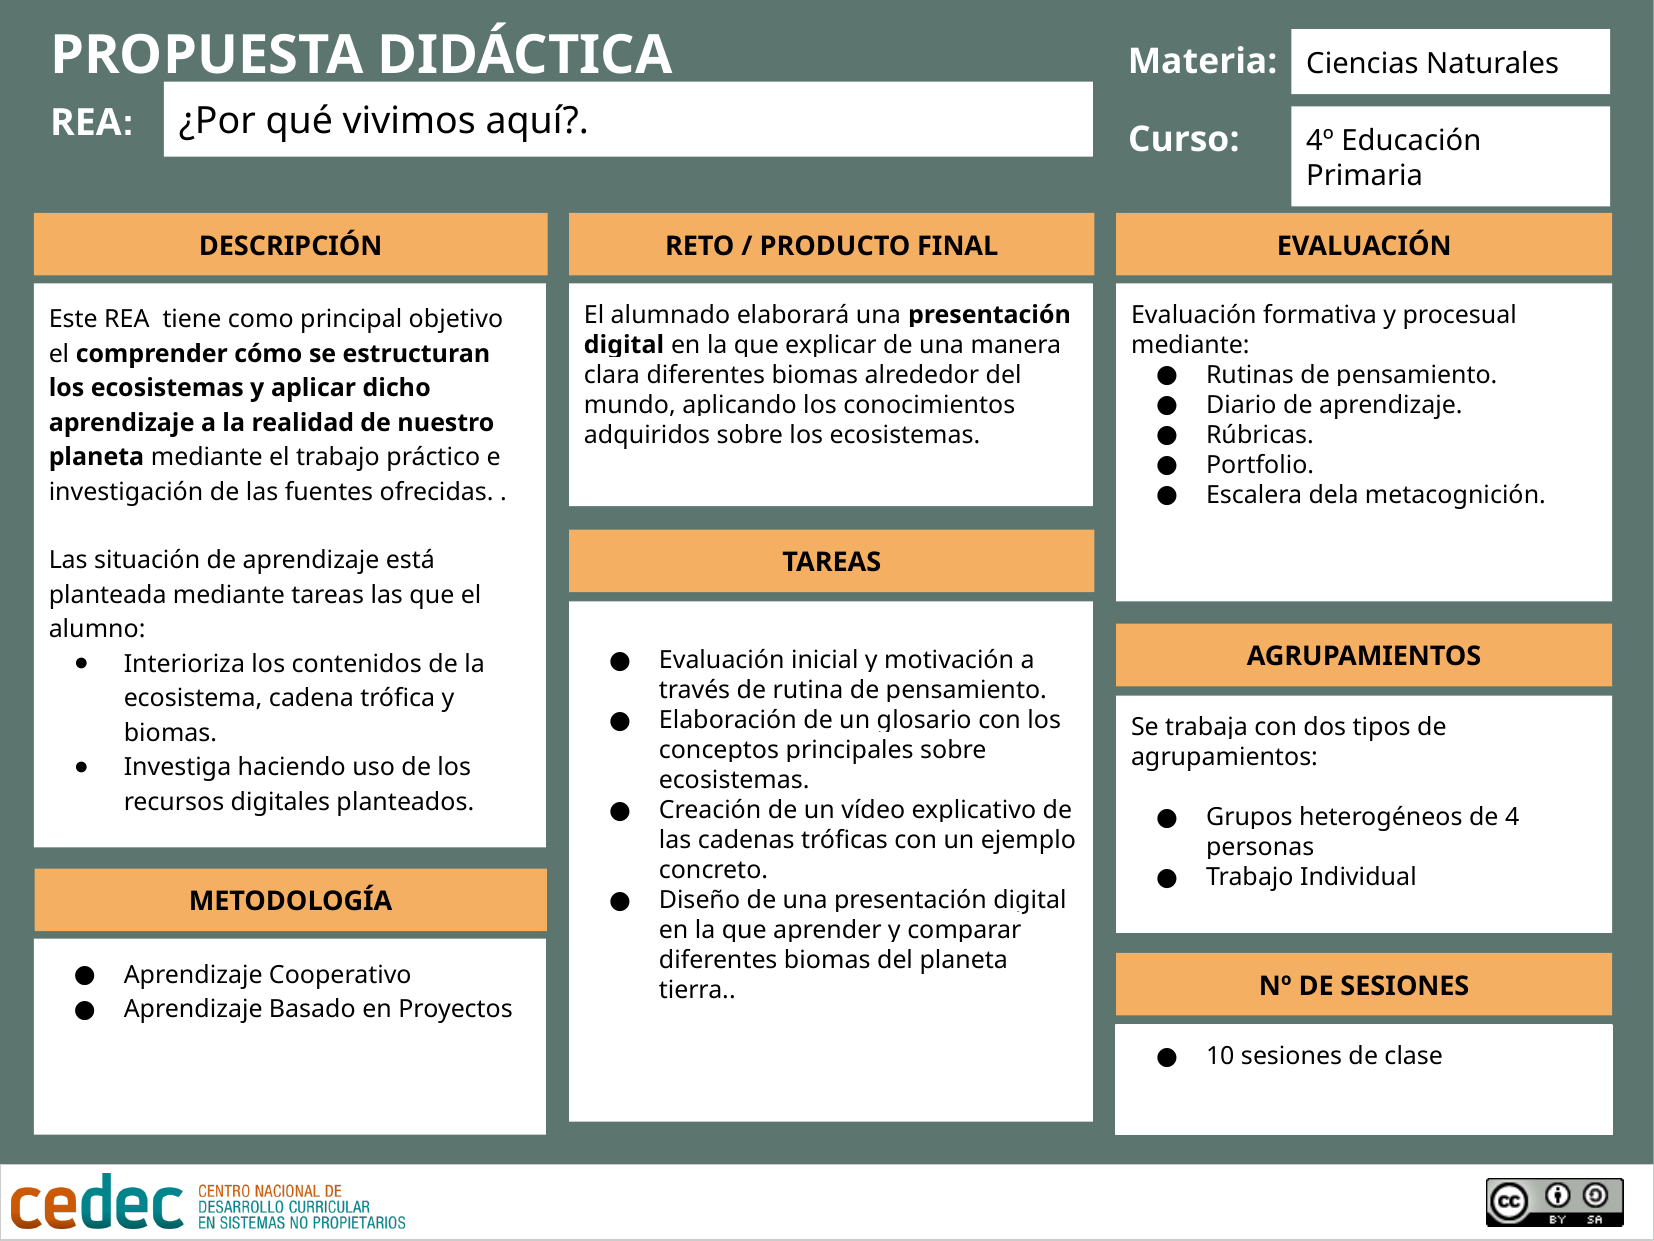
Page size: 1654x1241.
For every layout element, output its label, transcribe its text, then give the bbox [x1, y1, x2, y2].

text_box Evaluación inicial y motivación a través de rutina de pensamiento. Elaboración de un glosario con los conceptos principales sobre ecosistemas. Creación de un vídeo explicativo de las cadenas tróficas con un ejemplo concreto. Diseño de una presentación digital en la que aprender y comparar diferentes biomas del planeta tierra.. [569, 601, 1093, 1122]
text_box [0, 1164, 1654, 1241]
text_box 4º Educación Primaria [1291, 106, 1611, 207]
text_box Se trabaja con dos tipos de agrupamientos: Grupos heterogéneos de 4 personas Trabajo Individual [1116, 695, 1613, 933]
text_box EVALUACIÓN [1116, 212, 1613, 276]
text_box METODOLOGÍA [34, 868, 547, 932]
text_box PROPUESTA DIDÁCTICA [35, 11, 892, 90]
text_box DESCRIPCIÓN [33, 212, 548, 276]
text_box El alumnado elaborará una presentación digital en la que explicar de una manera clara diferentes biomas alrededor del mundo, aplicando los conocimientos adquiridos sobre los ecosistemas. [569, 283, 1093, 507]
text_box RETO / PRODUCTO FINAL [569, 212, 1095, 276]
text_box REA: [35, 90, 163, 154]
text_box Materia: [1113, 30, 1291, 94]
text_box Este REA tiene como principal objetivo el comprender cómo se estructuran los ecosistemas y aplicar dicho aprendizaje a la realidad de nuestro planeta mediante el trabajo práctico e investigación de las fuentes ofrecidas. . Las situación de aprendizaje está planteada mediante tareas las que el alumno: Interioriza los contenidos de la ecosistema, cadena trófica y biomas. Investiga haciendo uso de los recursos digitales planteados. [33, 283, 546, 848]
text_box 10 sesiones de clase [1116, 1024, 1613, 1135]
picture [1486, 1178, 1624, 1227]
text_box Curso: [1113, 109, 1291, 173]
text_box AGRUPAMIENTOS [1116, 623, 1613, 687]
picture [11, 1173, 405, 1229]
text_box ¿Por qué vivimos aquí?. [163, 81, 1093, 157]
text_box TAREAS [569, 529, 1095, 593]
text_box Aprendizaje Cooperativo Aprendizaje Basado en Proyectos [33, 938, 546, 1135]
text_box Evaluación formativa y procesual mediante: Rutinas de pensamiento. Diario de aprendizaje. Rúbricas. Portfolio. Escalera dela metacognición. [1116, 283, 1613, 602]
text_box Nº DE SESIONES [1116, 952, 1613, 1016]
text_box Ciencias Naturales [1291, 29, 1611, 95]
